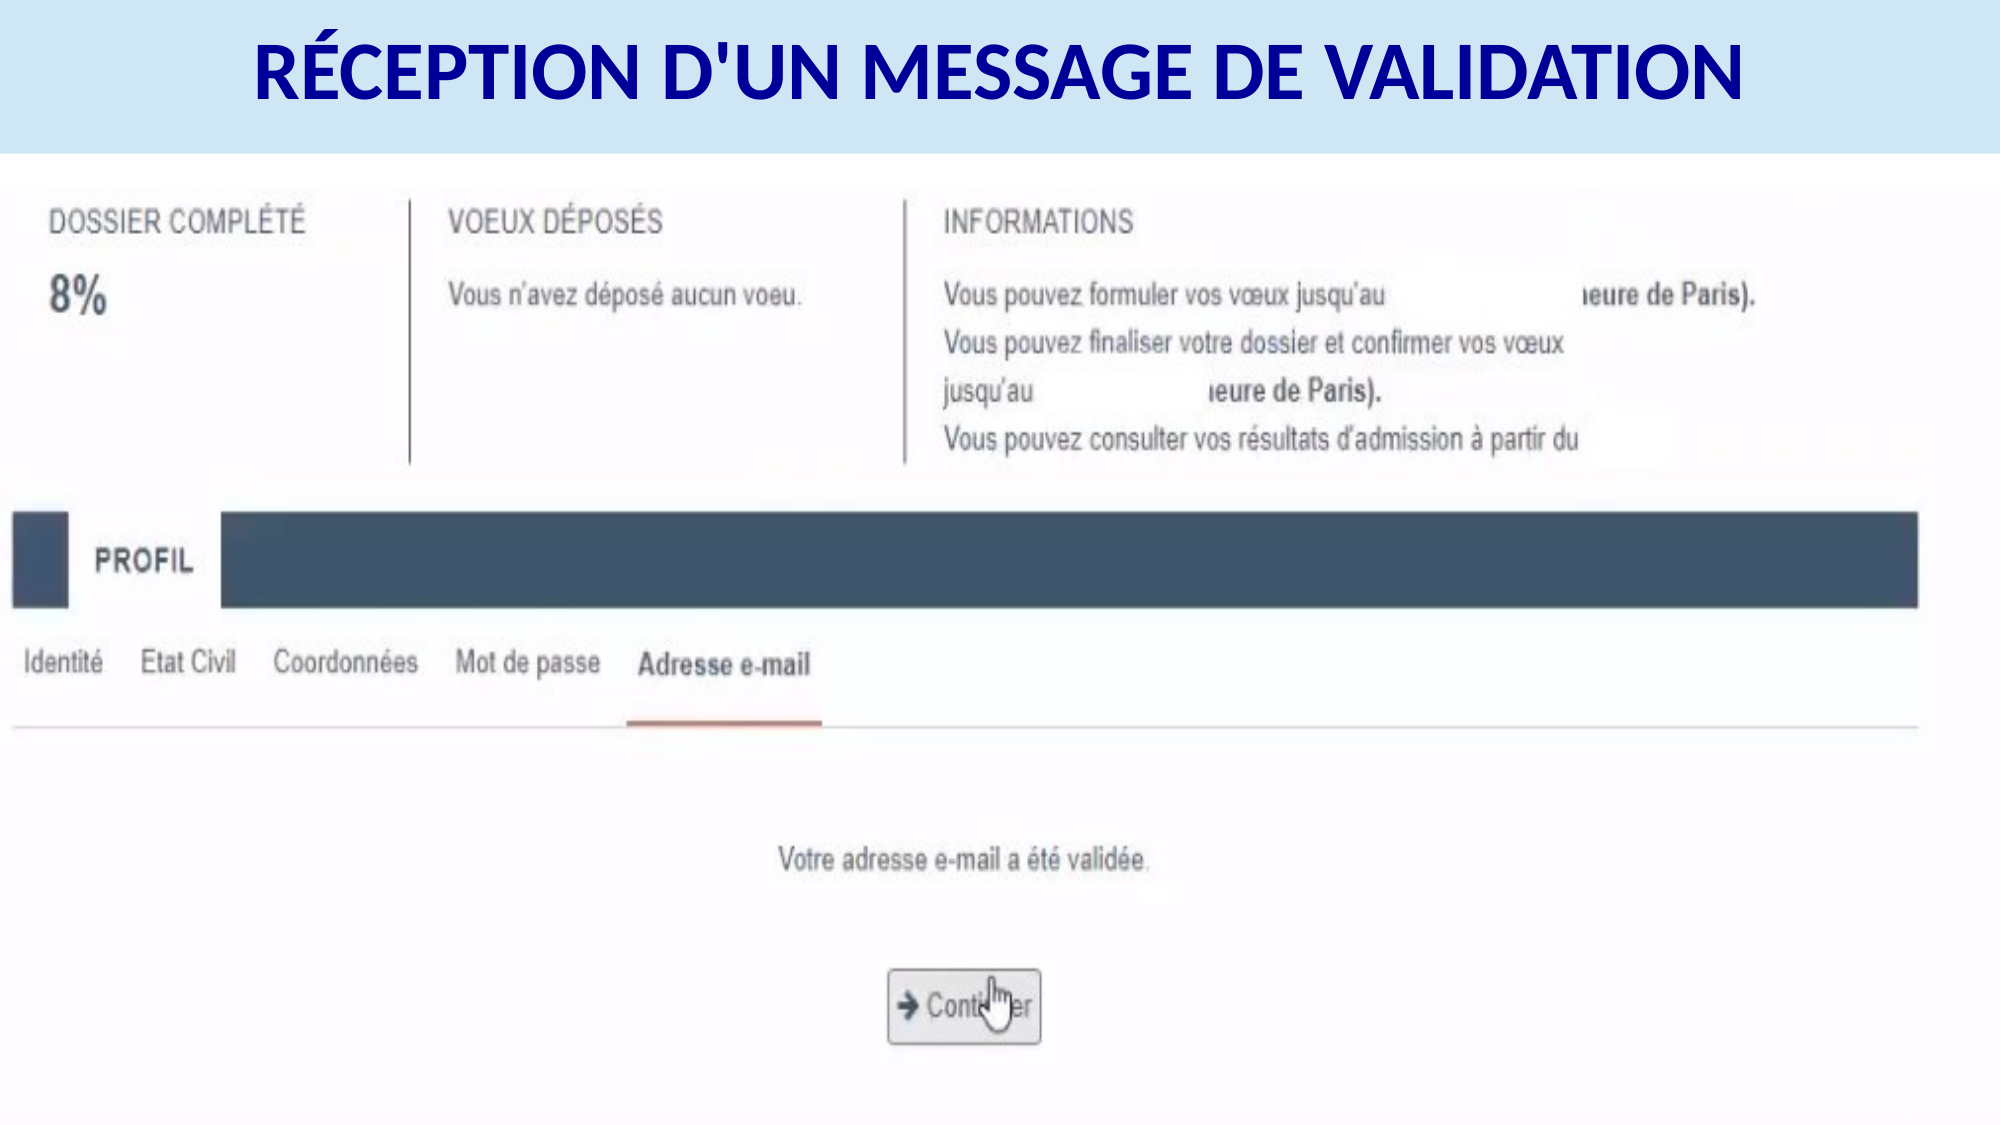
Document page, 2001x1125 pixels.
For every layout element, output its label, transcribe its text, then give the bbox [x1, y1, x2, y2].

picture [0, 188, 2000, 1125]
title RÉCEPTION D'UN MESSAGE DE VALIDATION [0, 0, 2000, 154]
